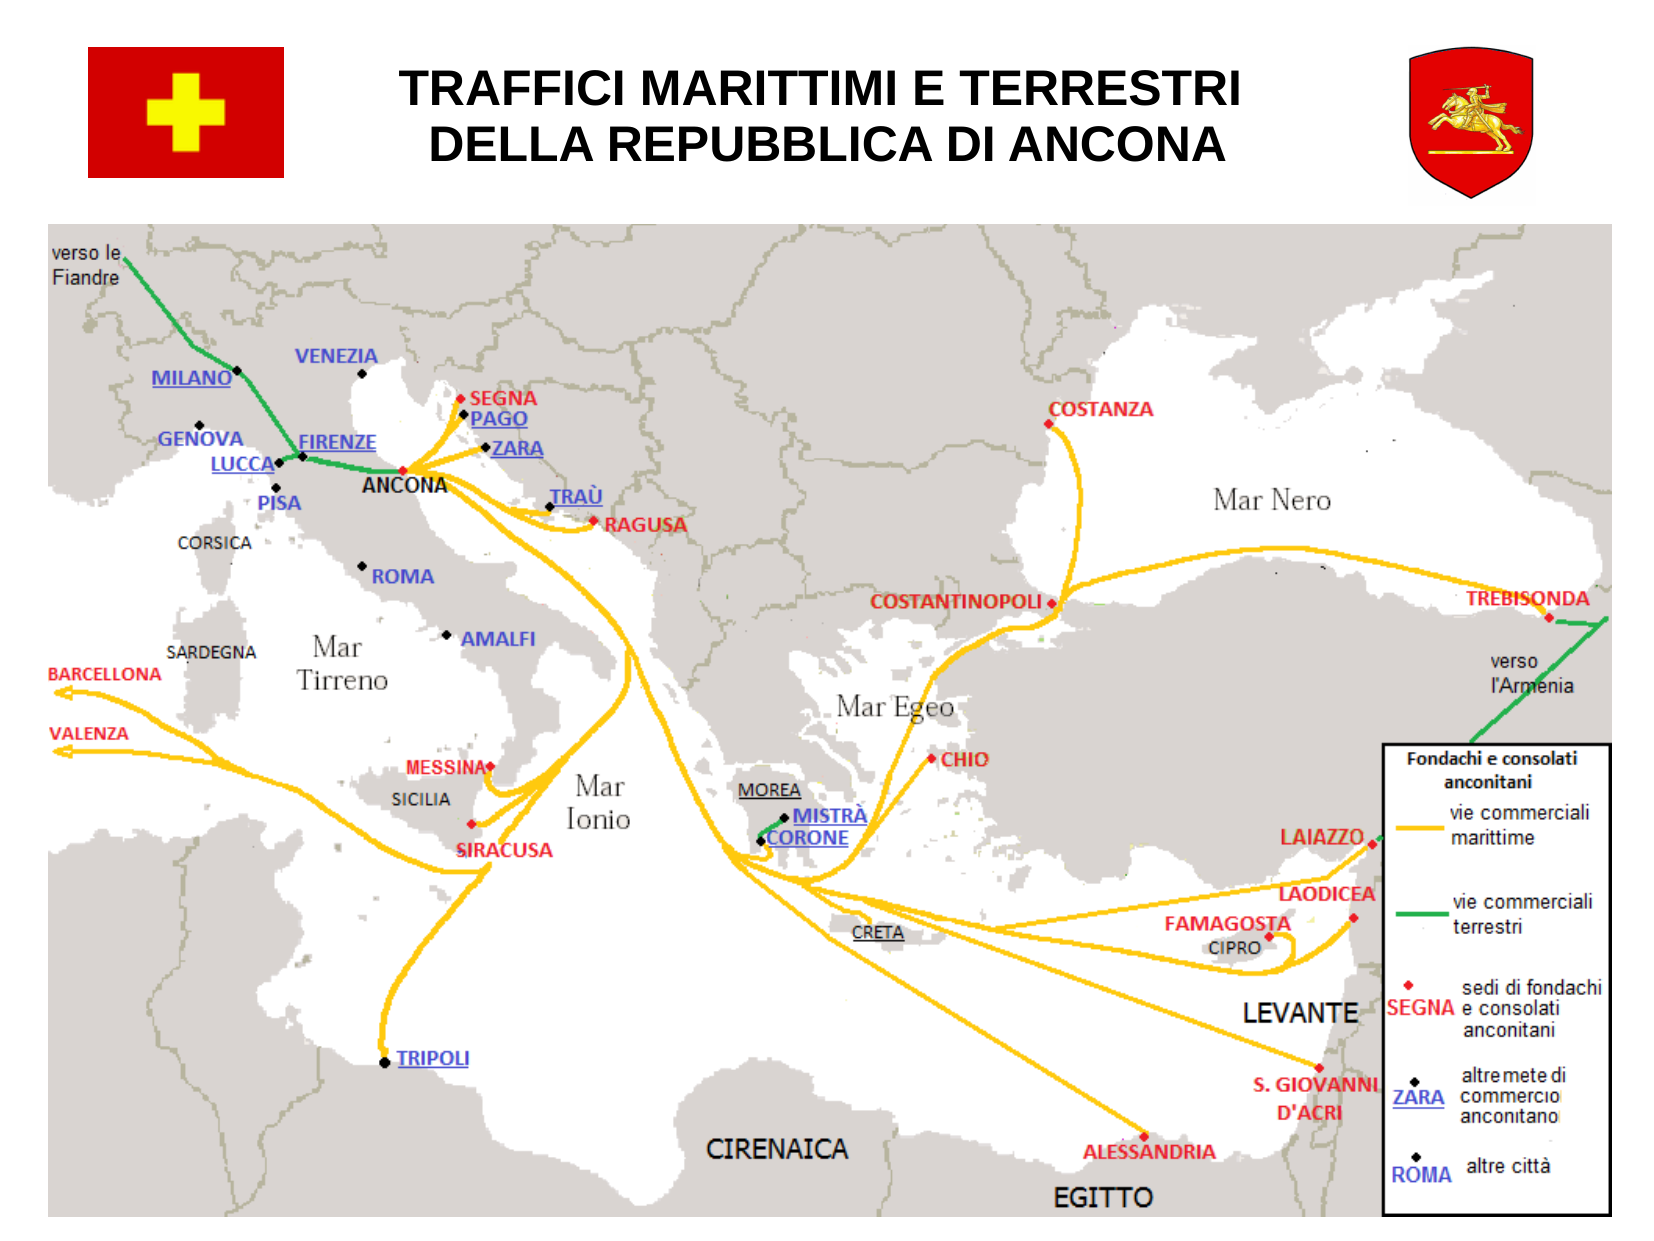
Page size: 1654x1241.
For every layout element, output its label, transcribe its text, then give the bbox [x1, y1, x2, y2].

picture [1408, 45, 1536, 206]
picture [88, 47, 284, 178]
text_box TRAFFICI MARITTIMI E TERRESTRI DELLA REPUBBLICA DI ANCONA [383, 53, 1272, 180]
picture [48, 224, 1612, 1217]
